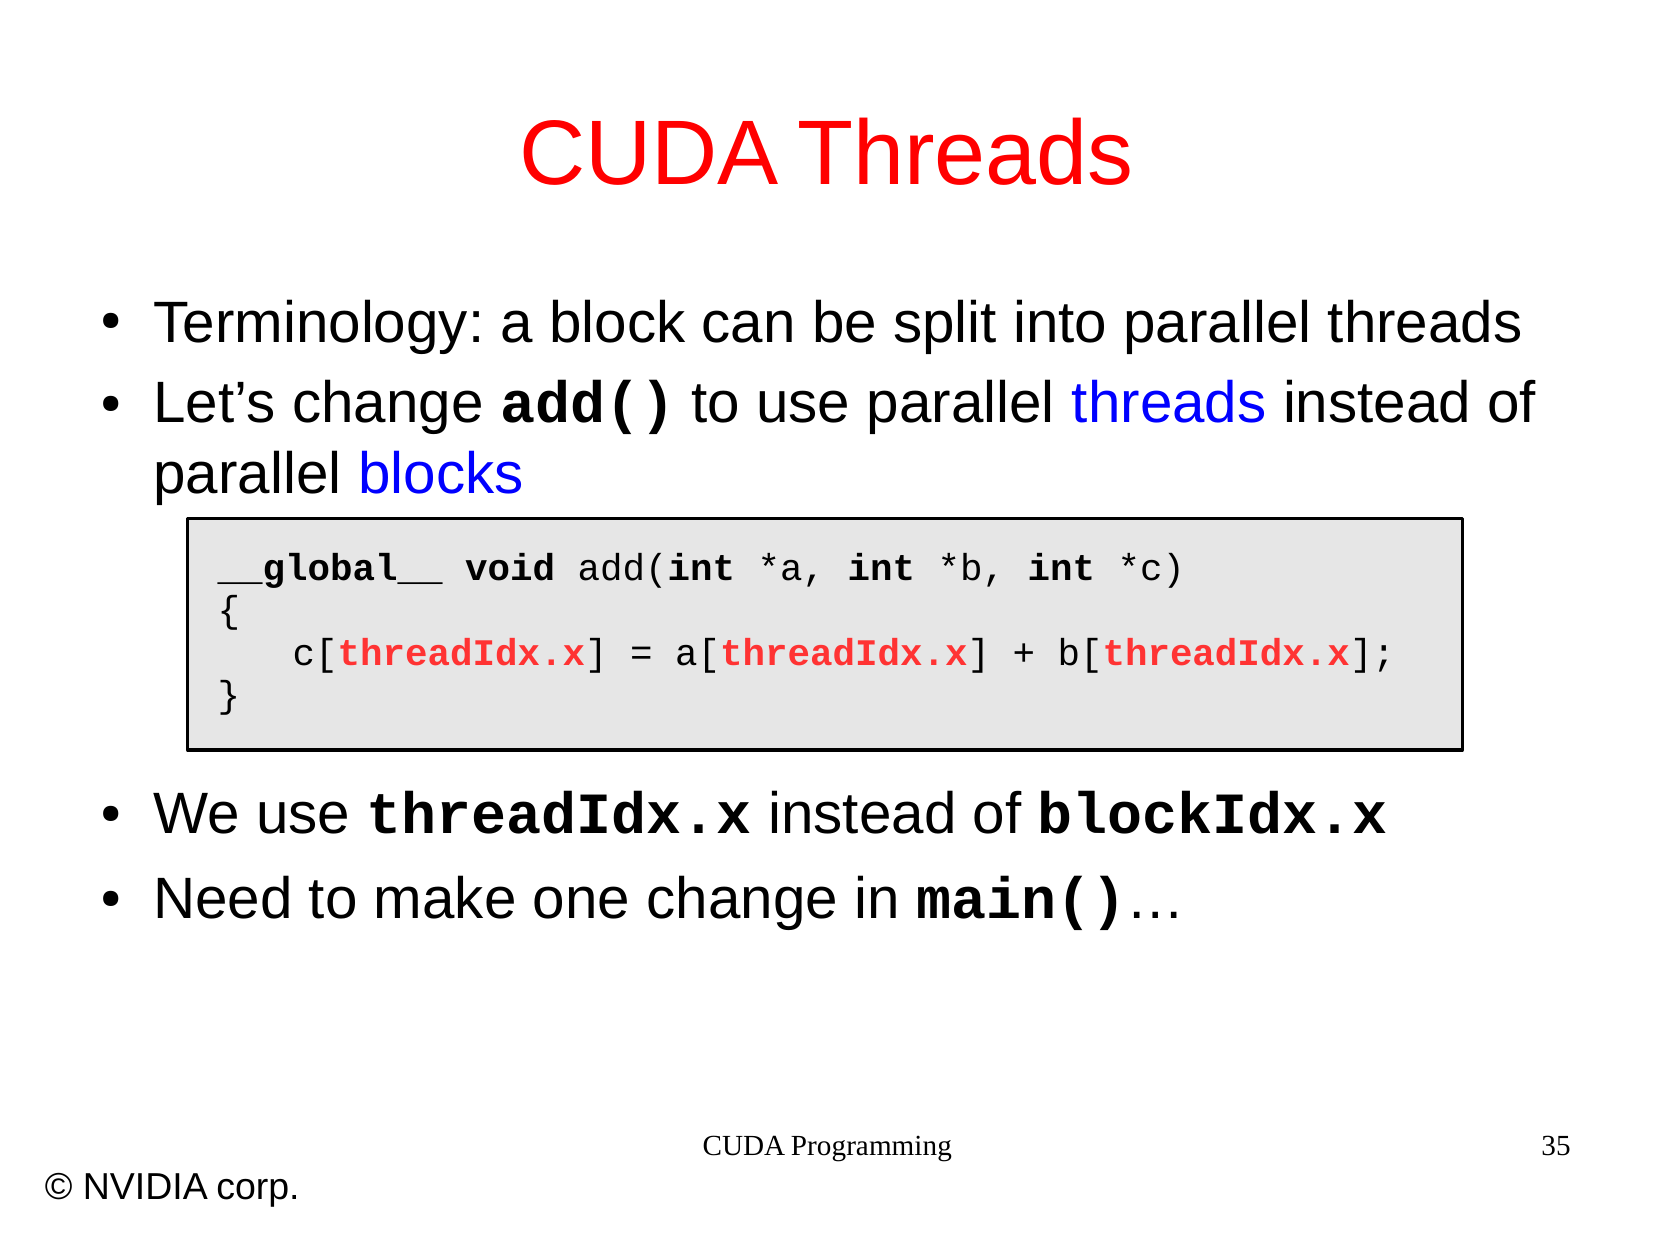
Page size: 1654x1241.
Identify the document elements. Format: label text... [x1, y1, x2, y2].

text_box __global__ void add(int *a, int *b, int *c) { c[threadIdx.x] = a[threadIdx.x] + b[threadIdx.x]; } [187, 518, 1463, 751]
list Terminology: a block can be split into parallel threads Let’s change add() to use parallel threads instead of parallel blocks We use threadIdx.x instead of blockIdx.x Need to make one change in main()… [82, 290, 1571, 1109]
text_box © NVIDIA corp. [30, 1158, 331, 1216]
title CUDA Threads [82, 49, 1571, 257]
